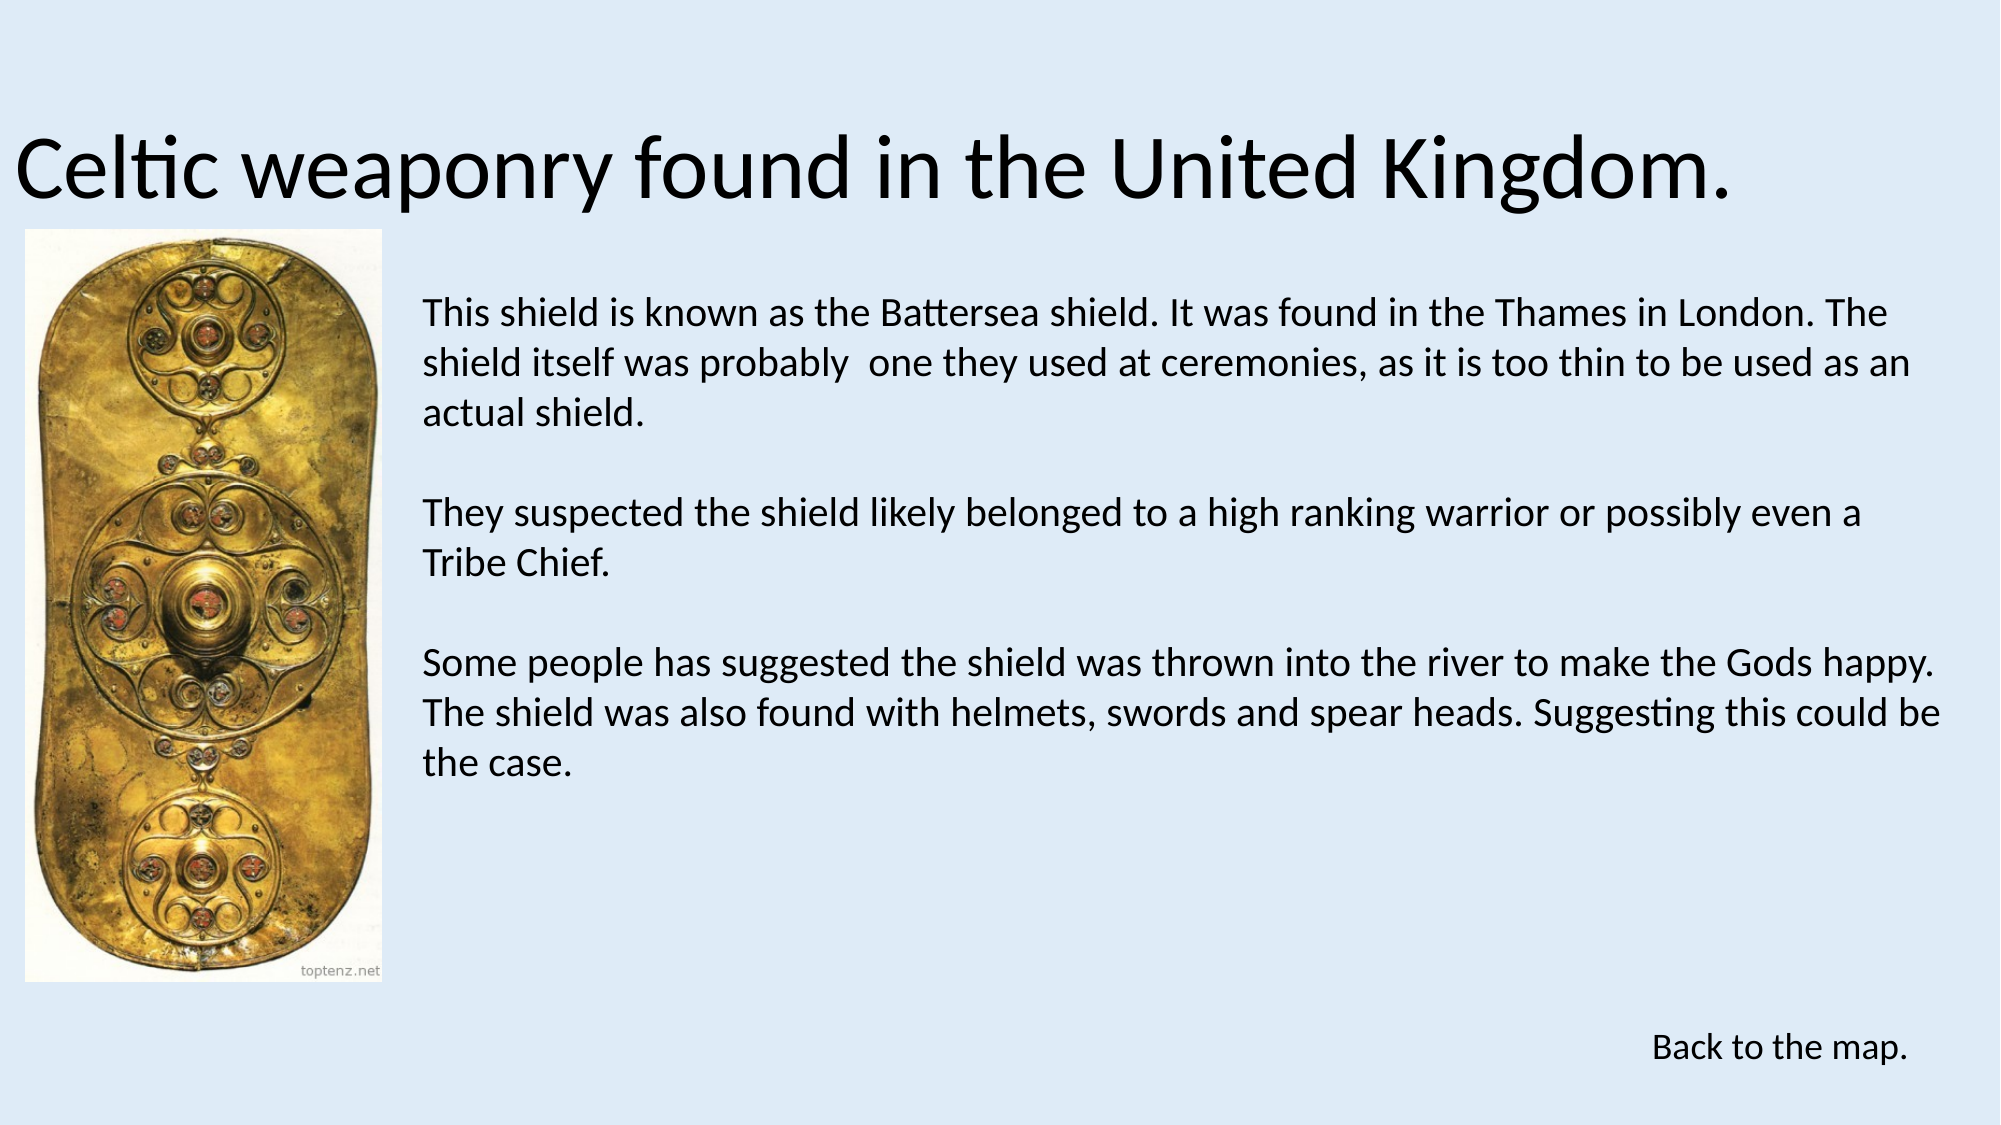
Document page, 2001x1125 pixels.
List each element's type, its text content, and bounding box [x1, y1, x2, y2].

title Celtic weaponry found in the United Kingdom. [0, 59, 2000, 278]
picture [25, 230, 382, 982]
text_box Back to the map. [1637, 1014, 1931, 1076]
text_box This shield is known as the Battersea shield. It was found in the Thames in London. The shield itself was probably one they used at ceremonies, as it is too thin to be used as an actual shield. They suspected the shield likely belonged to a high ranking warrior or possibly even a Tribe Chief. Some people has suggested the shield was thrown into the river to make the Gods happy. The shield was also found with helmets, swords and spear heads. Suggesting this could be the case. [407, 277, 1963, 798]
